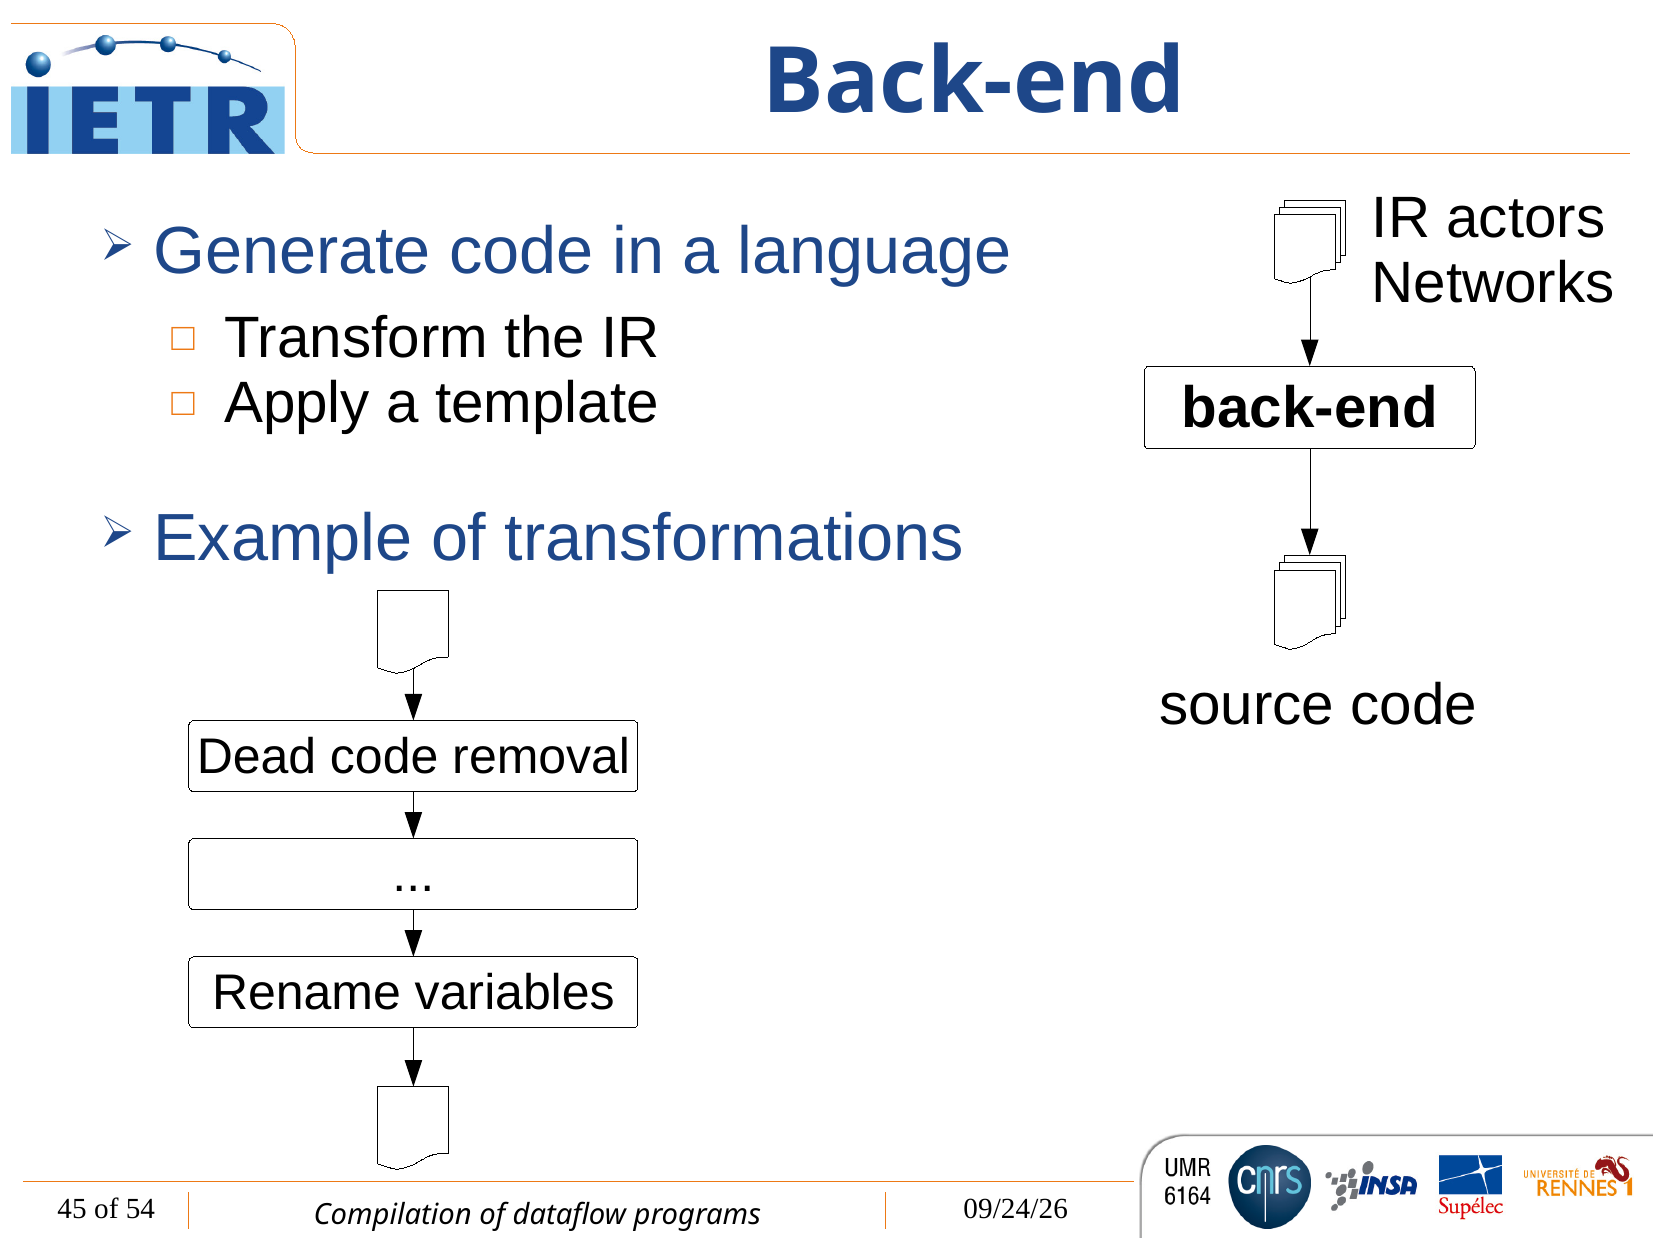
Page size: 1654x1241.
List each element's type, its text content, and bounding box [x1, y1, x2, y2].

text_box Rename variables [188, 956, 638, 1028]
text_box [1274, 200, 1346, 284]
text_box ... [188, 838, 638, 910]
text_box source code [1144, 664, 1493, 744]
text_box back-end [1144, 366, 1476, 449]
text_box [1274, 555, 1346, 650]
text_box Dead code removal [188, 720, 638, 792]
text_box [377, 590, 449, 674]
picture [1139, 1133, 1653, 1238]
picture [11, 35, 285, 154]
text_box IR actors Networks [1357, 177, 1630, 322]
title Back-end [295, 0, 1654, 154]
text_box [377, 1086, 449, 1170]
list Generate code in a language Transform the IR Apply a template Example of transformations [82, 212, 1619, 1111]
